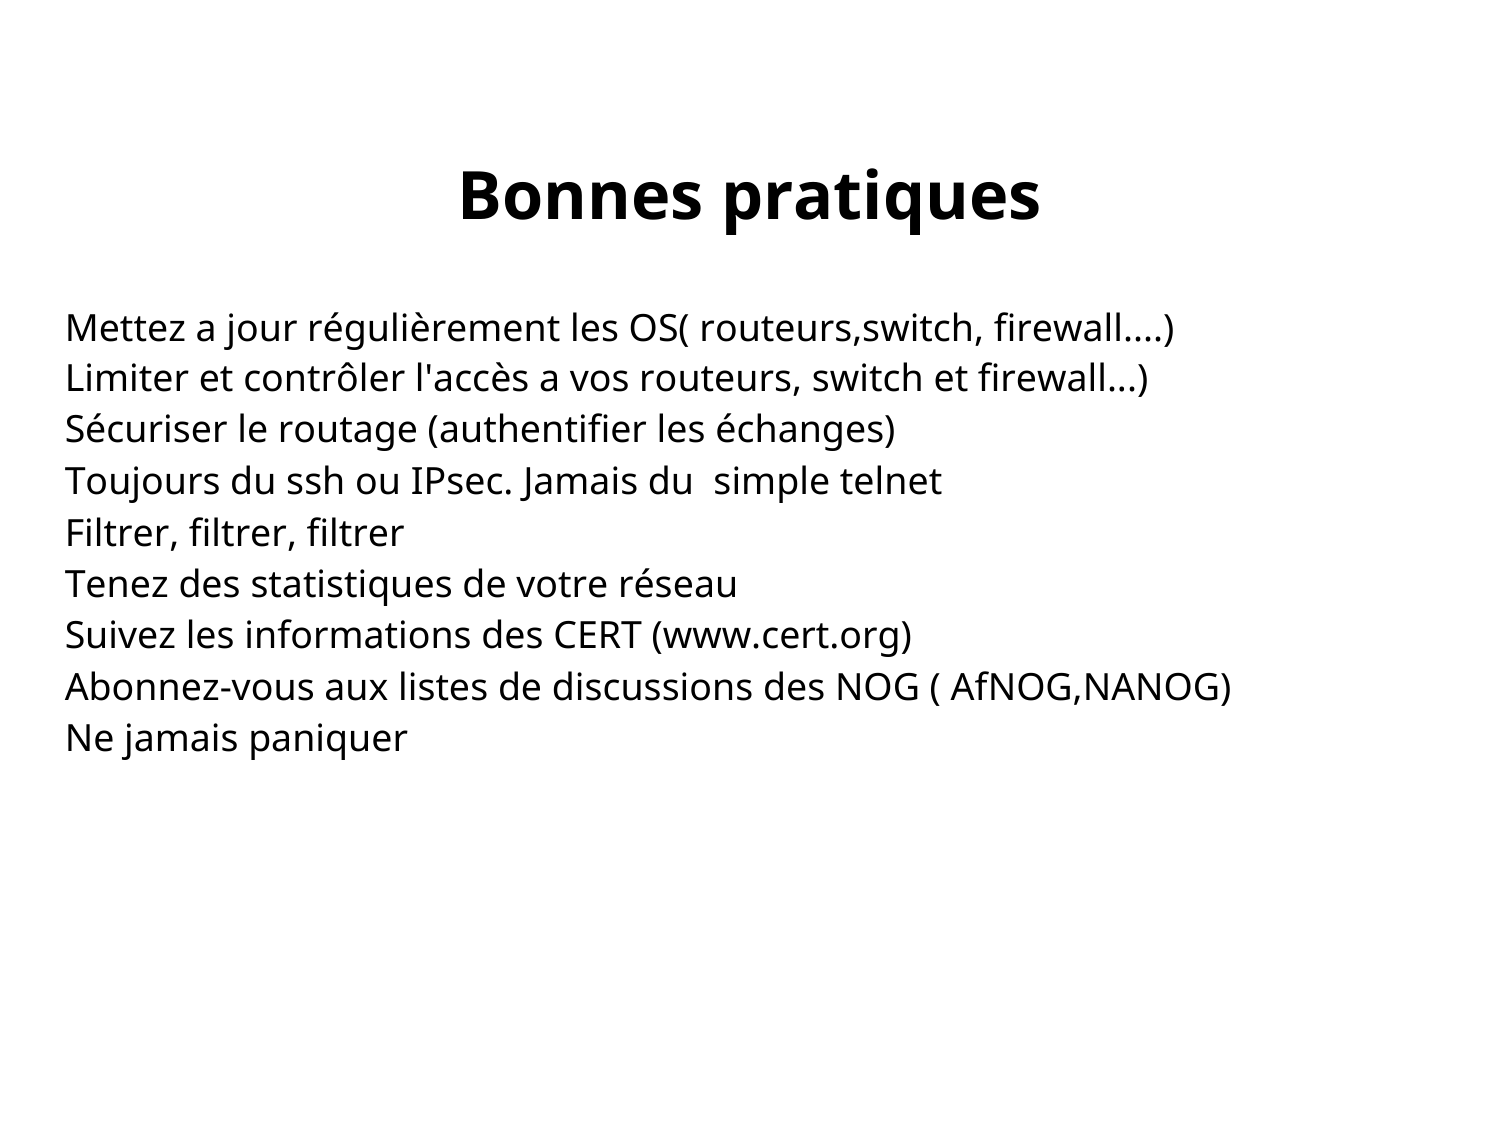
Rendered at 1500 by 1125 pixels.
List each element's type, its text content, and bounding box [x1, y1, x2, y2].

title Bonnes pratiques [112, 99, 1388, 288]
text_box Mettez a jour régulièrement les OS( routeurs,switch, firewall....) Limiter et contrôler l'accès a vos routeurs, switch et firewall...) Sécuriser le routage (authentifier les échanges) Toujours du ssh ou IPsec. Jamais du simple telnet Filtrer, filtrer, filtrer Tenez des statistiques de votre réseau Suivez les informations des CERT (www.cert.org) Abonnez-vous aux listes de discussions des NOG ( AfNOG,NANOG) Ne jamais paniquer [64, 302, 1424, 867]
